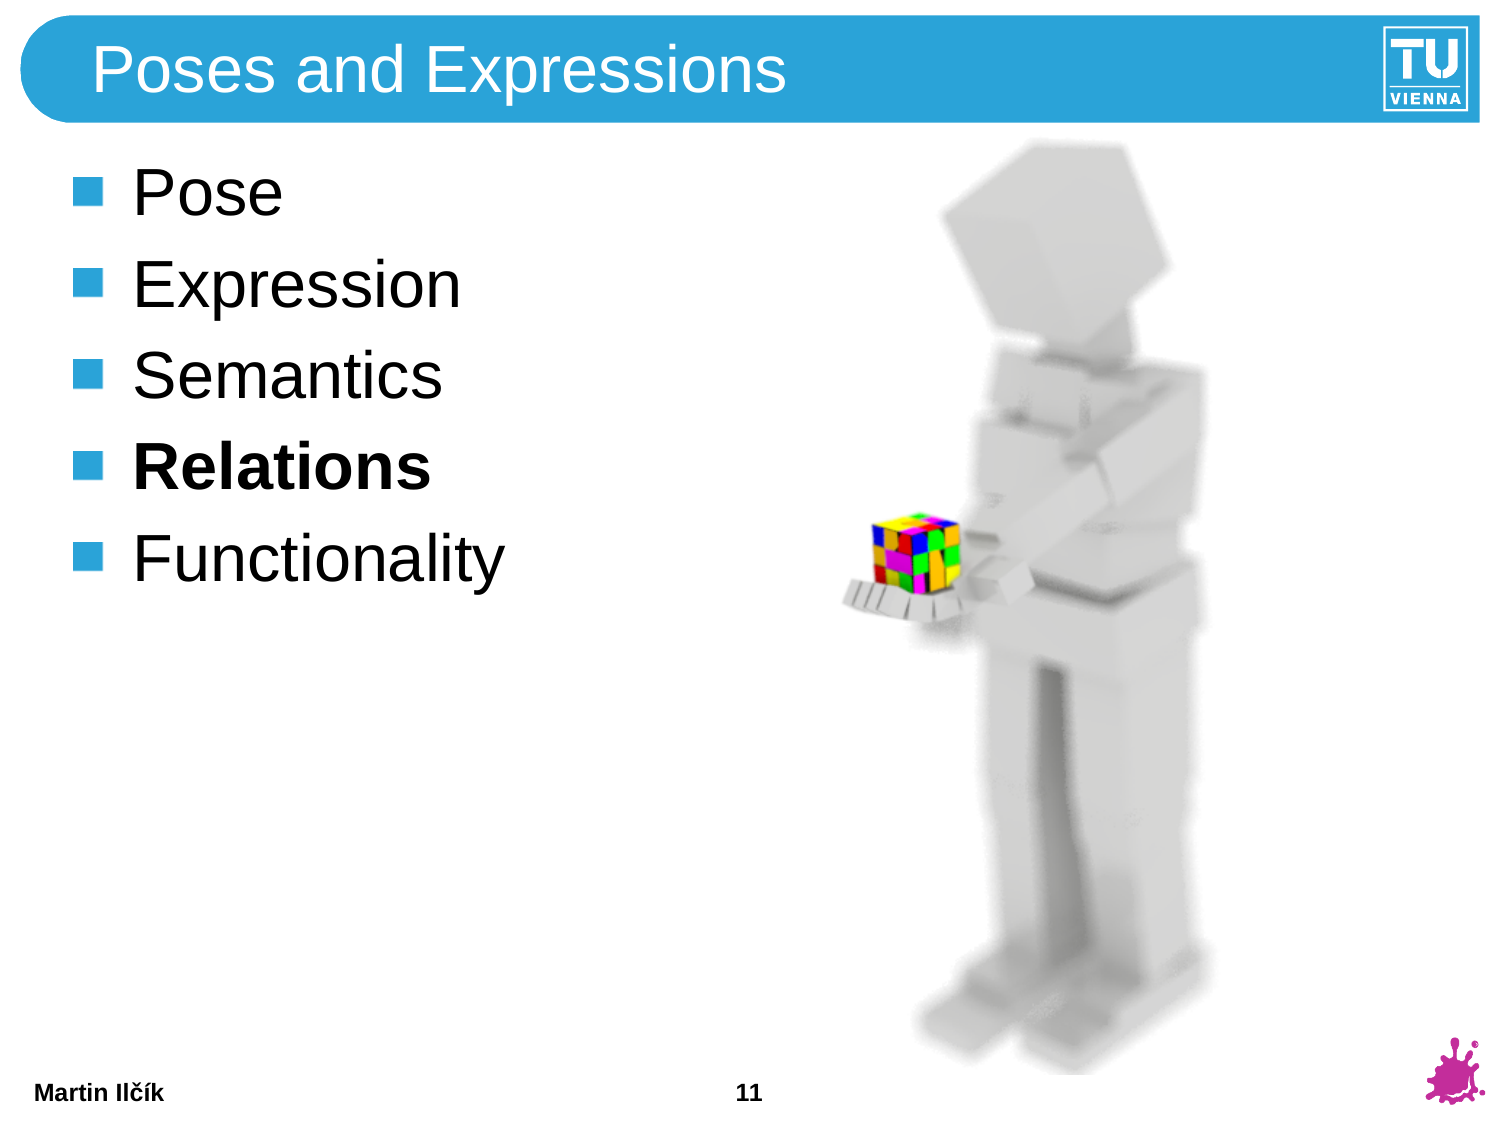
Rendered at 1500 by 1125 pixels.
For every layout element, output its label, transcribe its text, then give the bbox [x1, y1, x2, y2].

text_box Martin Ilčík [19, 1068, 636, 1118]
list Pose Expression Semantics Relations Functionality [59, 147, 803, 1046]
text_box 41 [661, 1067, 838, 1118]
title Poses and Expressions [76, 7, 1350, 132]
picture [803, 129, 1239, 1075]
